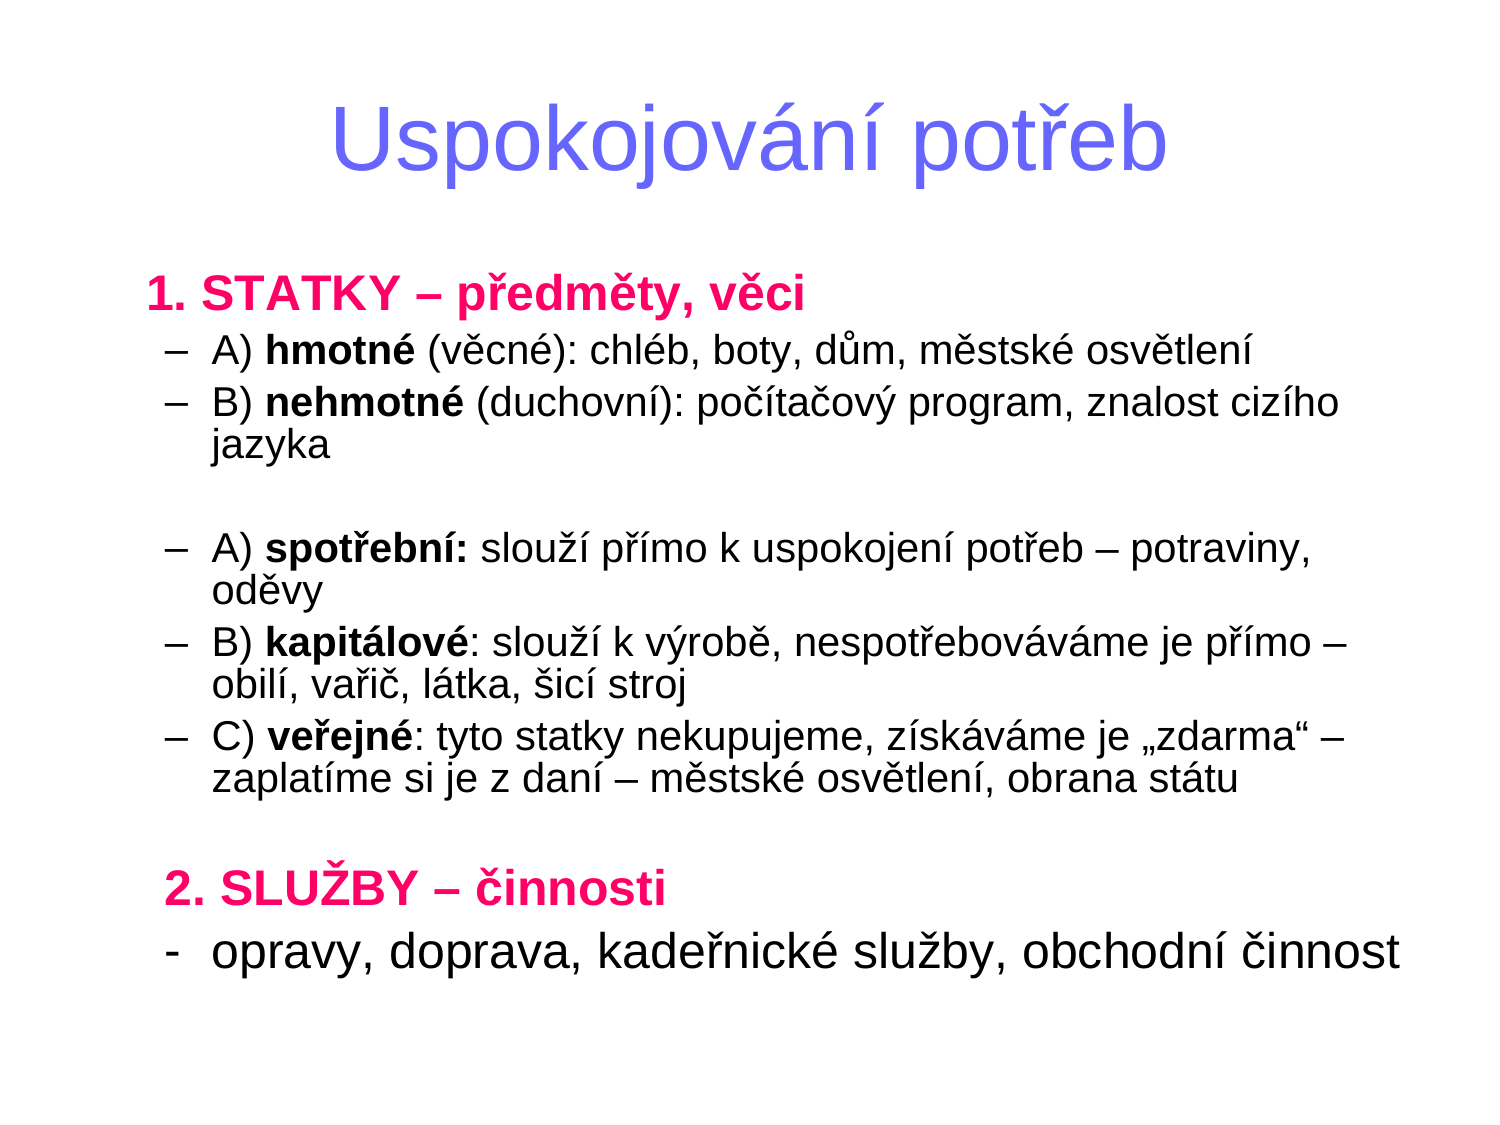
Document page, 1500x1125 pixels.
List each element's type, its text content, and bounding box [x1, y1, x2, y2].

list 1. STATKY – předměty, věci A) hmotné (věcné): chléb, boty, dům, městské osvětlení B) nehmotné (duchovní): počítačový program, znalost cizího jazyka A) spotřební: slouží přímo k uspokojení potřeb – potraviny, oděvy B) kapitálové: slouží k výrobě, nespotřebováváme je přímo – obilí, vařič, látka, šicí stroj C) veřejné: tyto statky nekupujeme, získáváme je „zdarma“ – zaplatíme si je z daní – městské osvětlení, obrana státu 2. SLUŽBY – činnosti opravy, doprava, kadeřnické služby, obchodní činnost [75, 262, 1426, 1125]
title Uspokojování potřeb [75, 45, 1426, 233]
